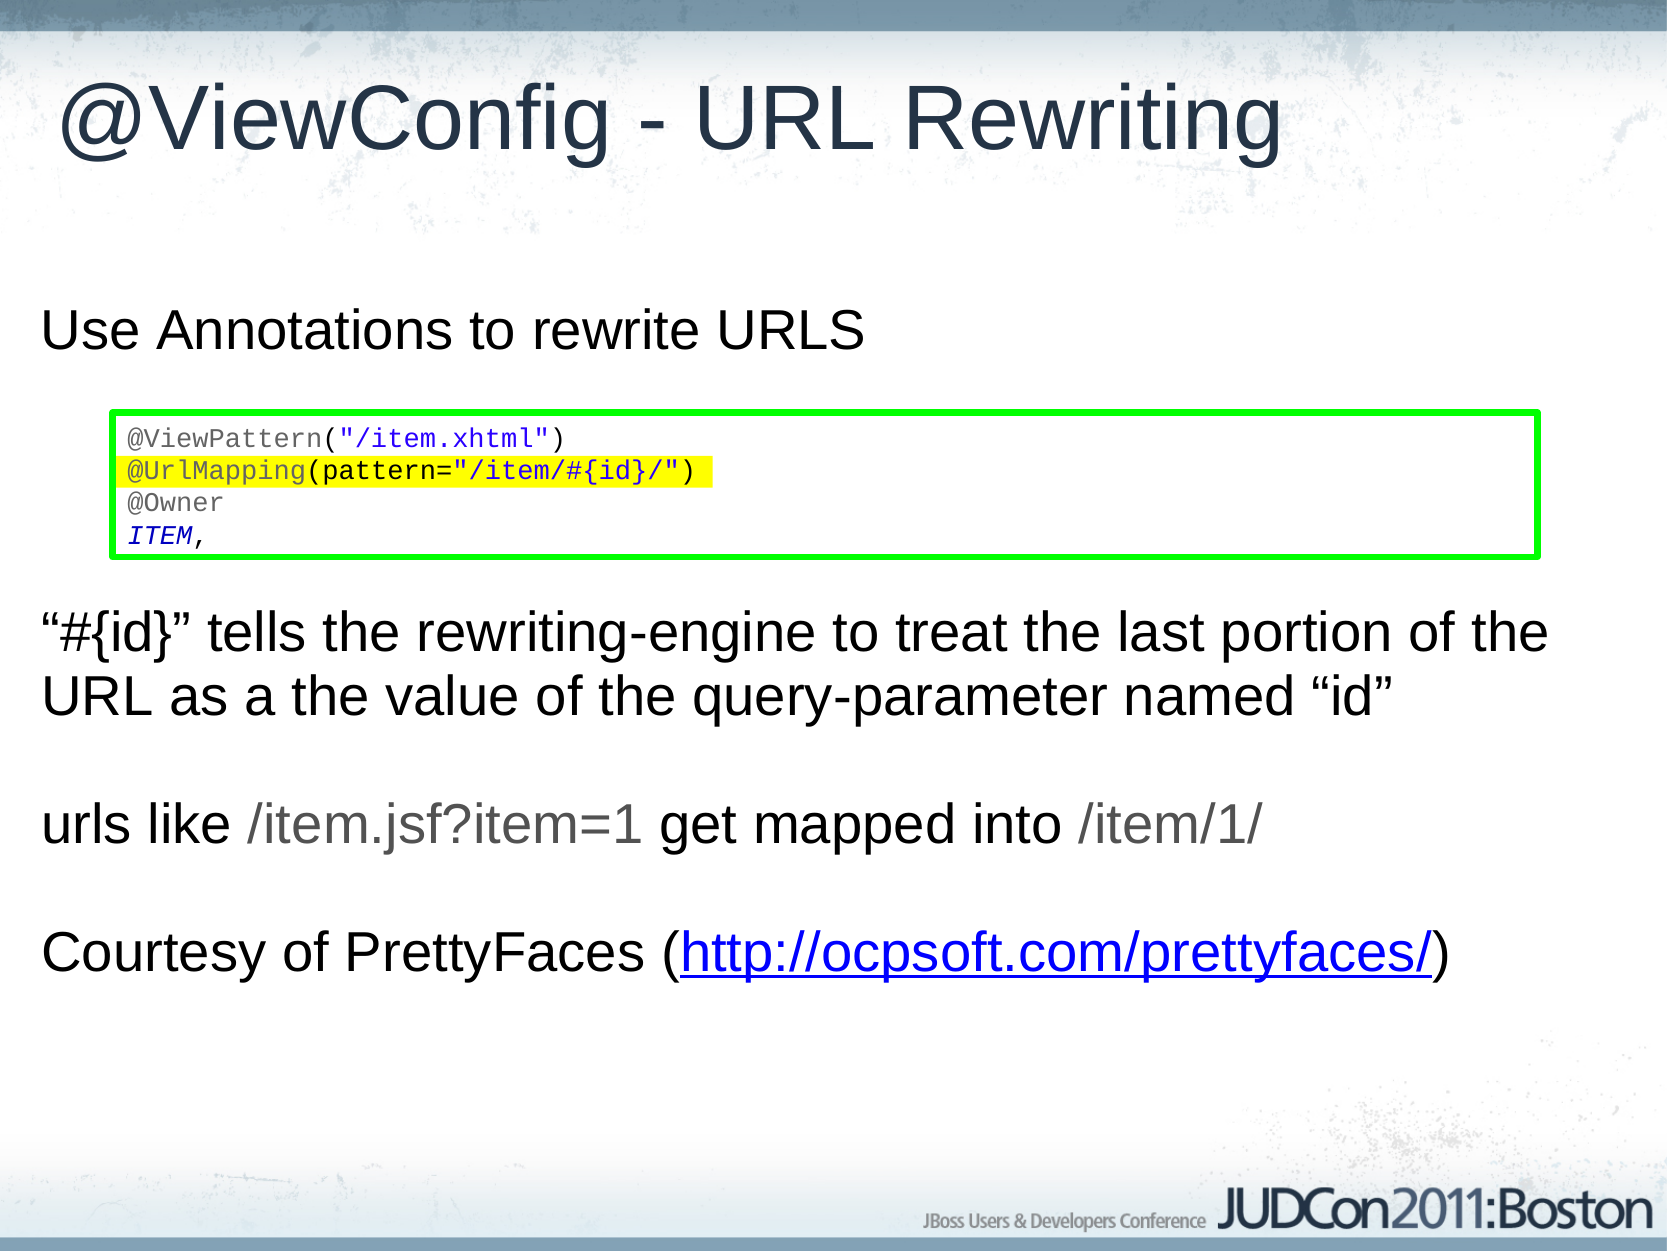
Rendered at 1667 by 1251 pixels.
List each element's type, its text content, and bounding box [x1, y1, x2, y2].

text_box “#{id}” tells the rewriting-engine to treat the last portion of the URL as a the value of the query-parameter named “id” urls like /item.jsf?item=1 get mapped into /item/1/ Courtesy of PrettyFaces (http://ocpsoft.com/prettyfaces/) [41, 599, 1569, 985]
title @ViewConfig - URL Rewriting [40, 50, 1627, 216]
text_box @ViewPattern("/item.xhtml") @UrlMapping(pattern="/item/#{id}/") @Owner ITEM, [112, 412, 1538, 558]
picture [0, 0, 1667, 1251]
list Use Annotations to rewrite URLS [40, 298, 1628, 413]
